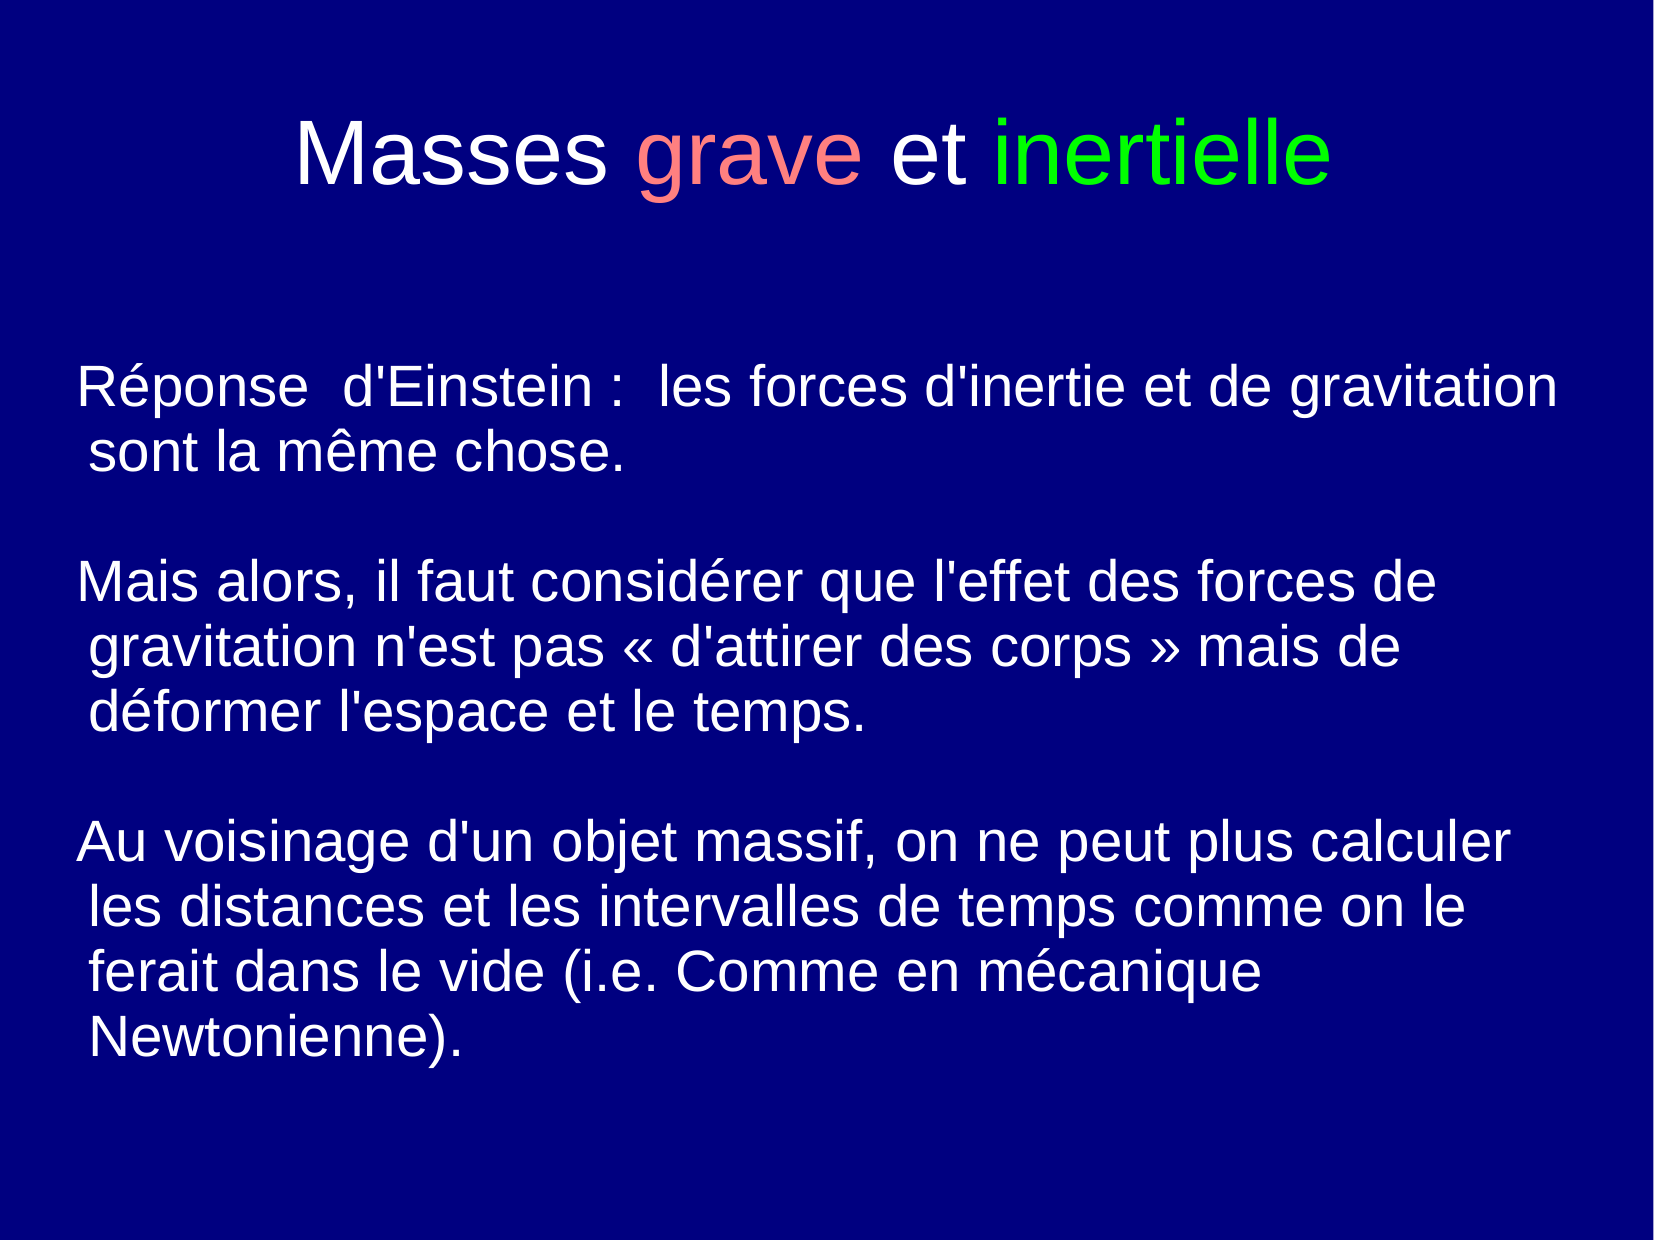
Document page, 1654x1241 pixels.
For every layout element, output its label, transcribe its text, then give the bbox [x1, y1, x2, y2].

title Masses grave et inertielle [82, 56, 1571, 250]
subtitle Réponse d'Einstein : les forces d'inertie et de gravitation sont la même chose. Mais alors, il faut considérer que l'effet des forces de gravitation n'est pas « d'attirer des corps » mais de déformer l'espace et le temps. Au voisinage d'un objet massif, on ne peut plus calculer les distances et les intervalles de temps comme on le ferait dans le vide (i.e. Comme en mécanique Newtonienne). [76, 271, 1565, 1152]
